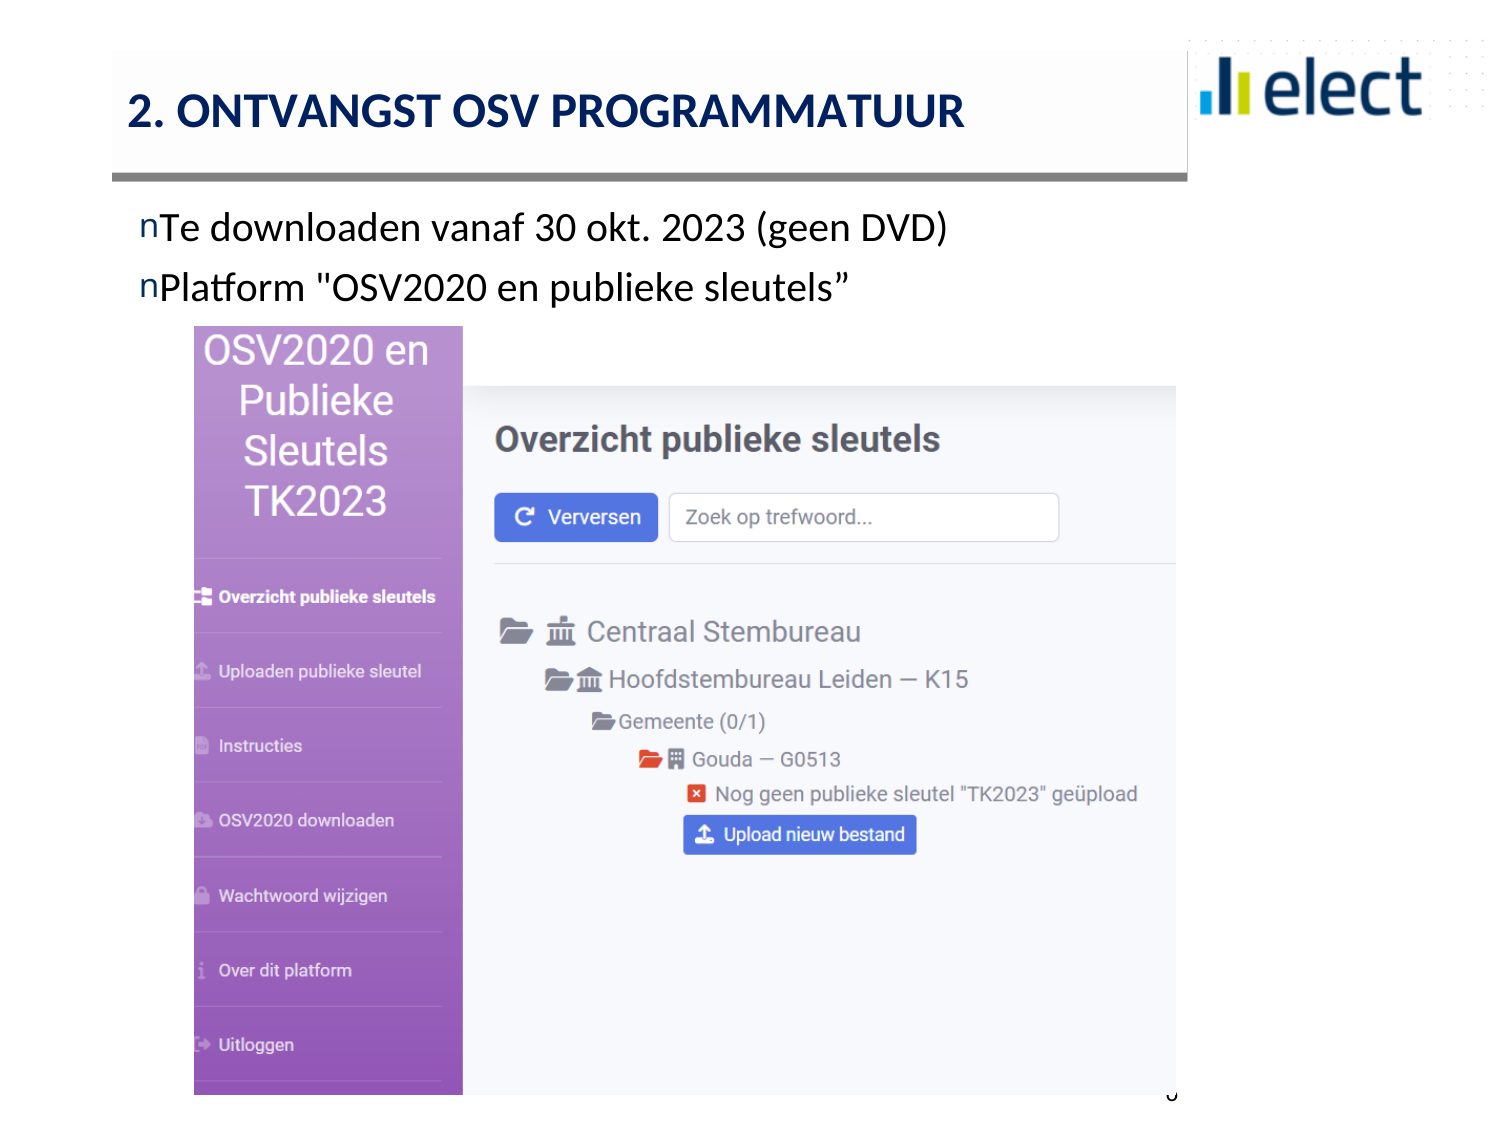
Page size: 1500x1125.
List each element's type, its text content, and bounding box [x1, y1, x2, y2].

text_box [1150, 1068, 1464, 1125]
list Te downloaden vanaf 30 okt. 2023 (geen DVD) Platform "OSV2020 en publieke sleutels” [123, 196, 1459, 1022]
title 2. Ontvangst van de OSV programma’s Planning [1188, 42, 1307, 154]
picture [194, 326, 1176, 1095]
text_box 2. ONTVANGST OSV PROGRAMMATUUR [112, 42, 1188, 173]
